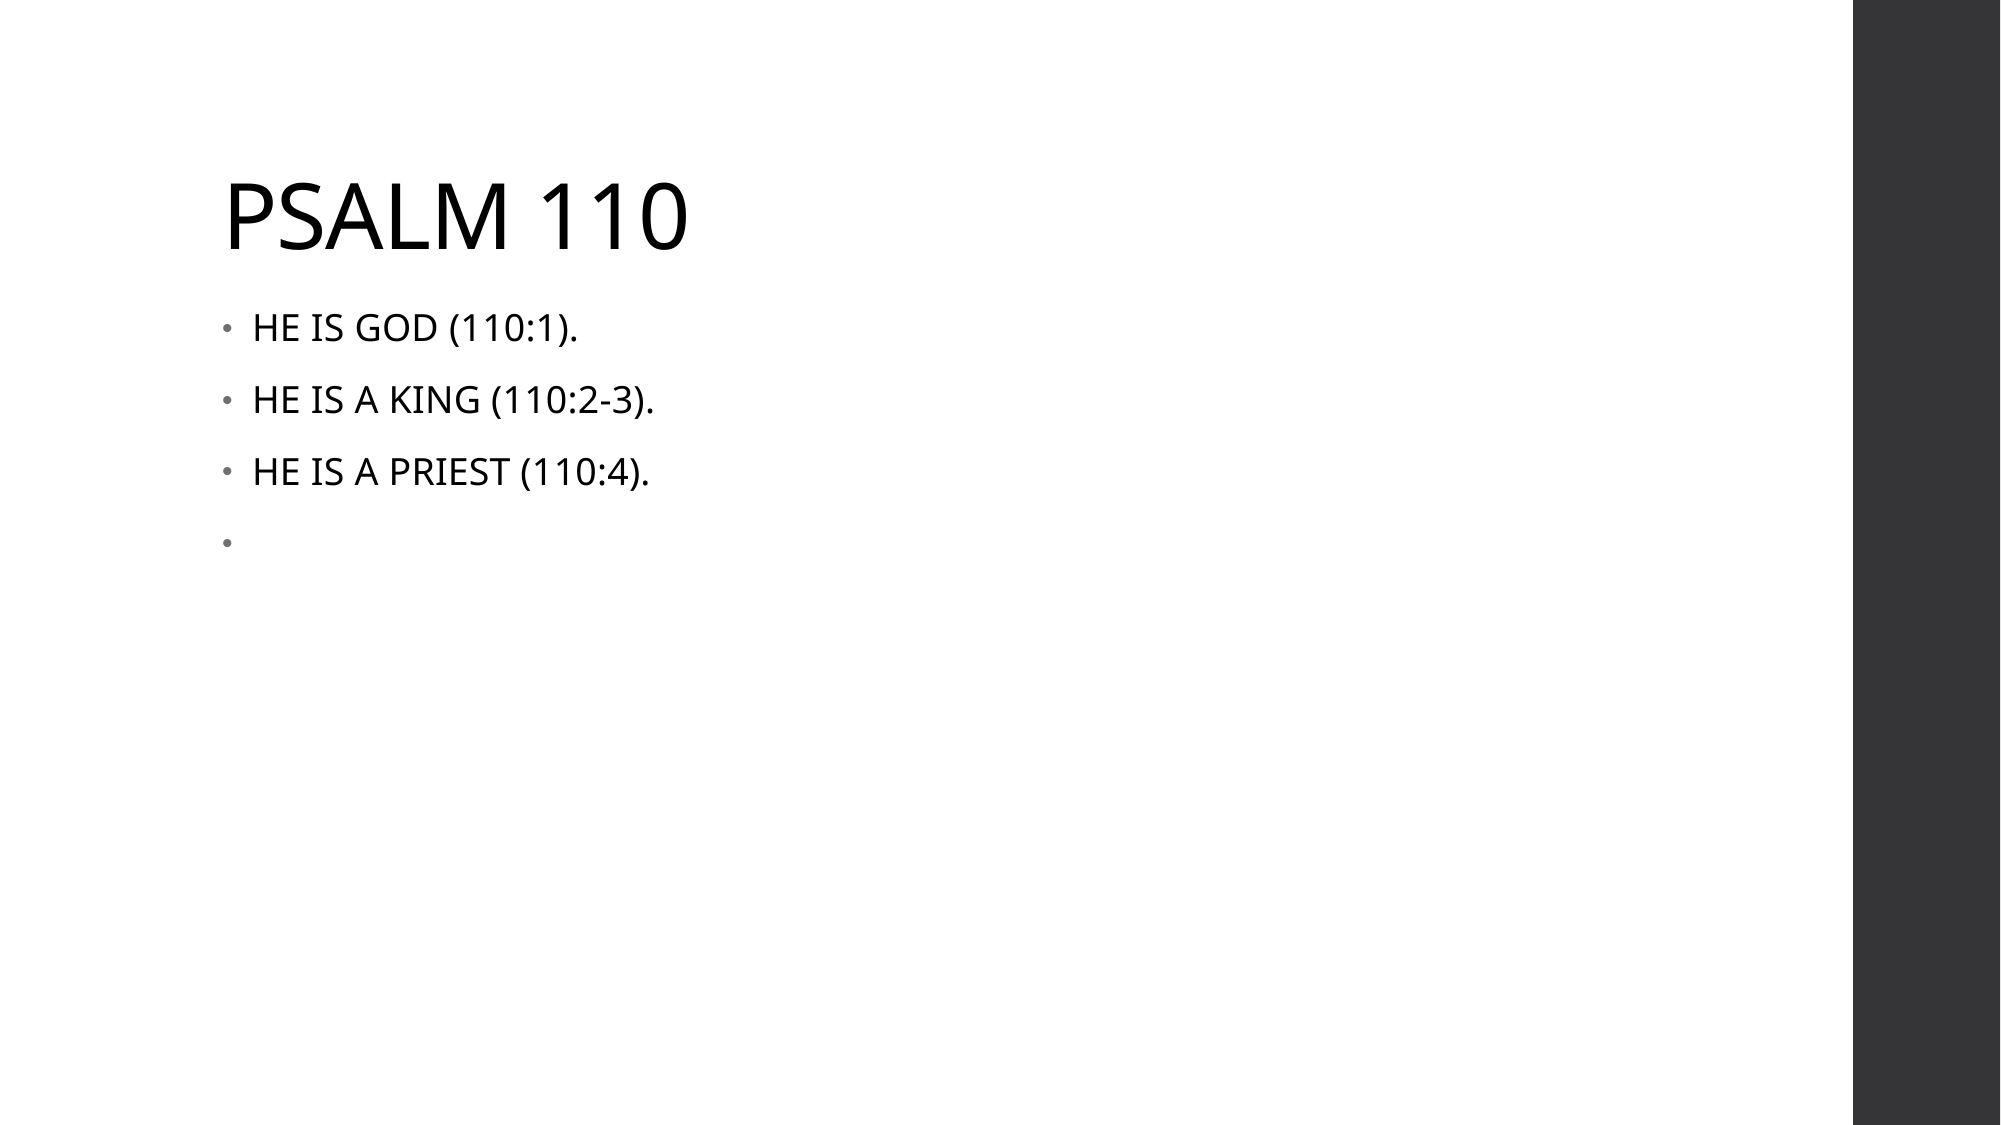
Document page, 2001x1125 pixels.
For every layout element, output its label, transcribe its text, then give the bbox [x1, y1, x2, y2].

title PSALM 110 [206, 60, 1797, 278]
list HE IS GOD (110:1). HE IS A KING (110:2-3). HE IS A PRIEST (110:4). [206, 299, 1617, 1014]
